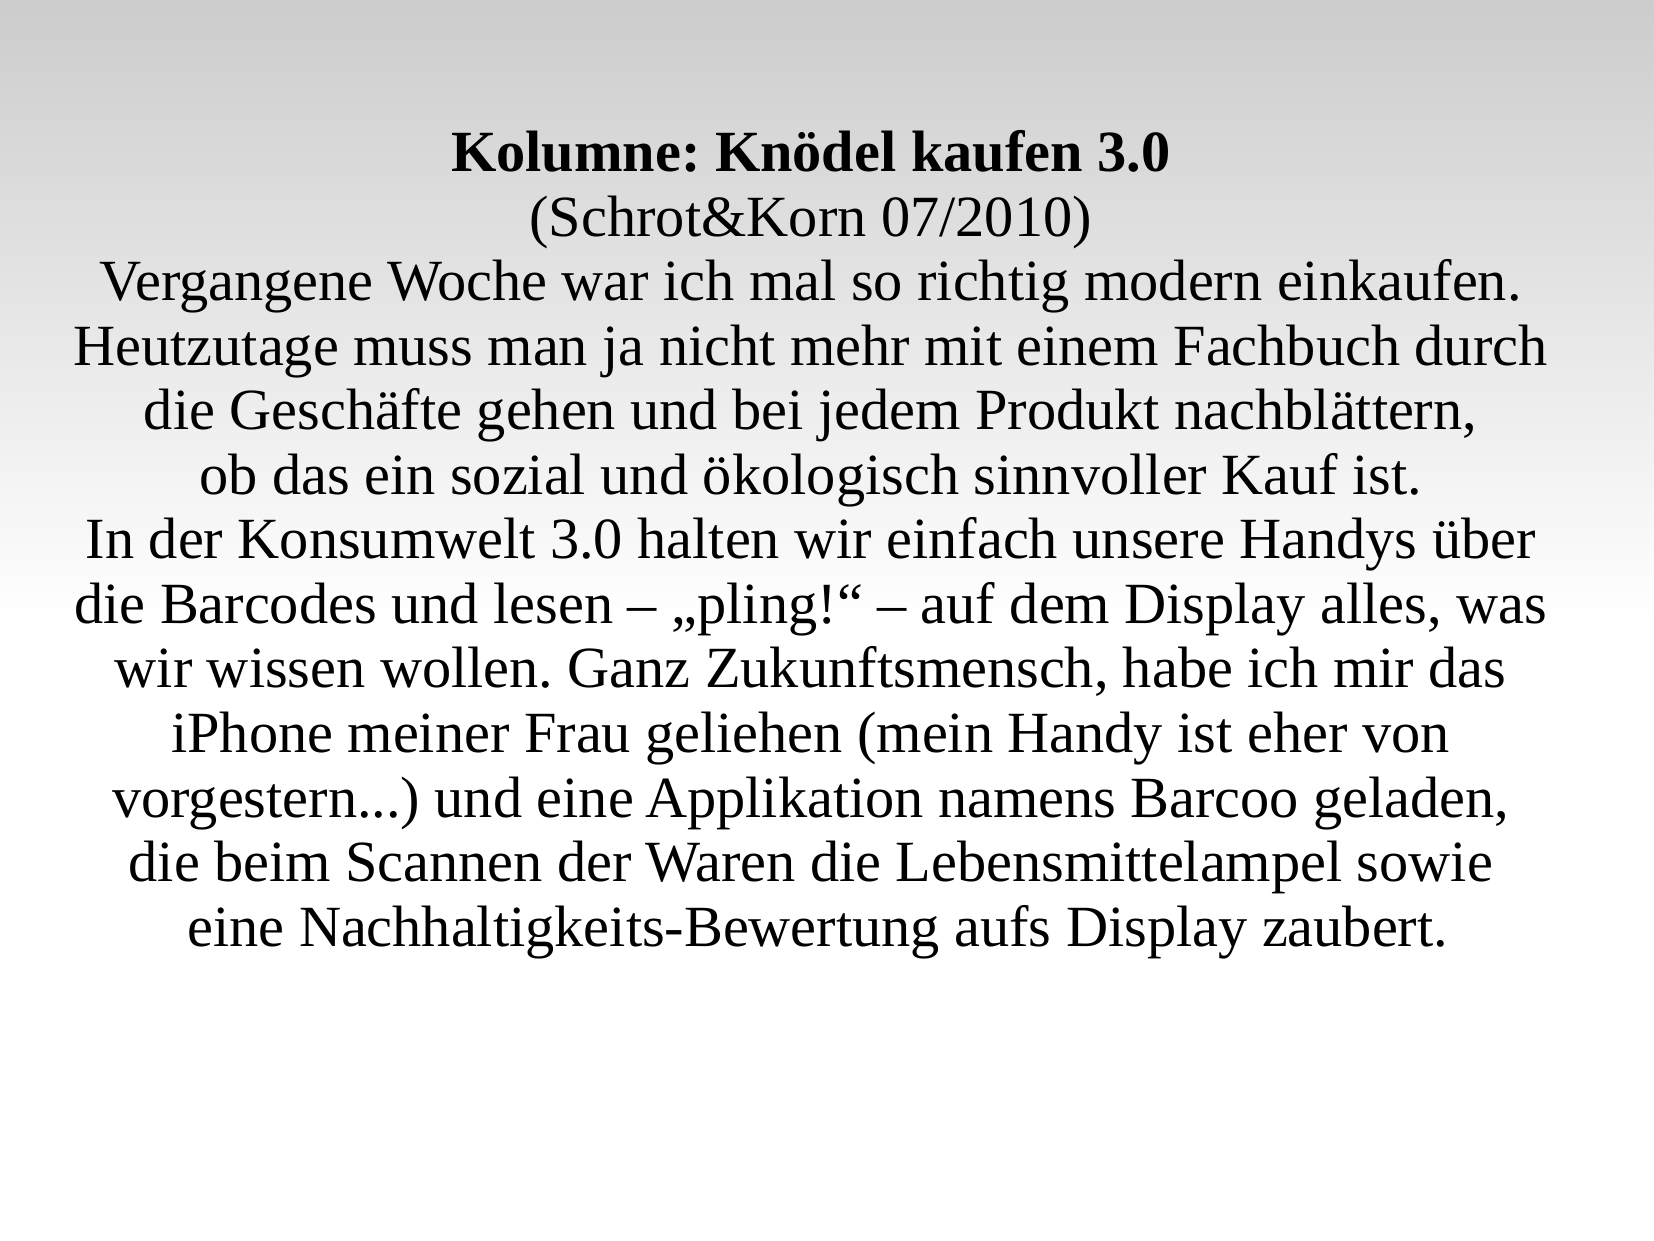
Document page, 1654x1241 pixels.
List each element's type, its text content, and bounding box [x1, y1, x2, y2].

text_box Kolumne: Knödel kaufen 3.0 (Schrot&Korn 07/2010) Vergangene Woche war ich mal so richtig modern einkaufen. Heutzutage muss man ja nicht mehr mit einem Fachbuch durch die Geschäfte gehen und bei jedem Produkt nachblättern, ob das ein sozial und ökologisch sinnvoller Kauf ist. In der Konsumwelt 3.0 halten wir einfach unsere Handys über die Barcodes und lesen – „pling!“ – auf dem Display alles, was wir wissen wollen. Ganz Zukunftsmensch, habe ich mir das iPhone meiner Frau geliehen (mein Handy ist eher von vorgestern...) und eine Applikation namens Barcoo geladen, die beim Scannen der Waren die Lebensmittelampel sowie eine Nachhaltigkeits-Bewertung aufs Display zaubert. [59, 112, 1578, 967]
text_box [0, 29, 1595, 642]
